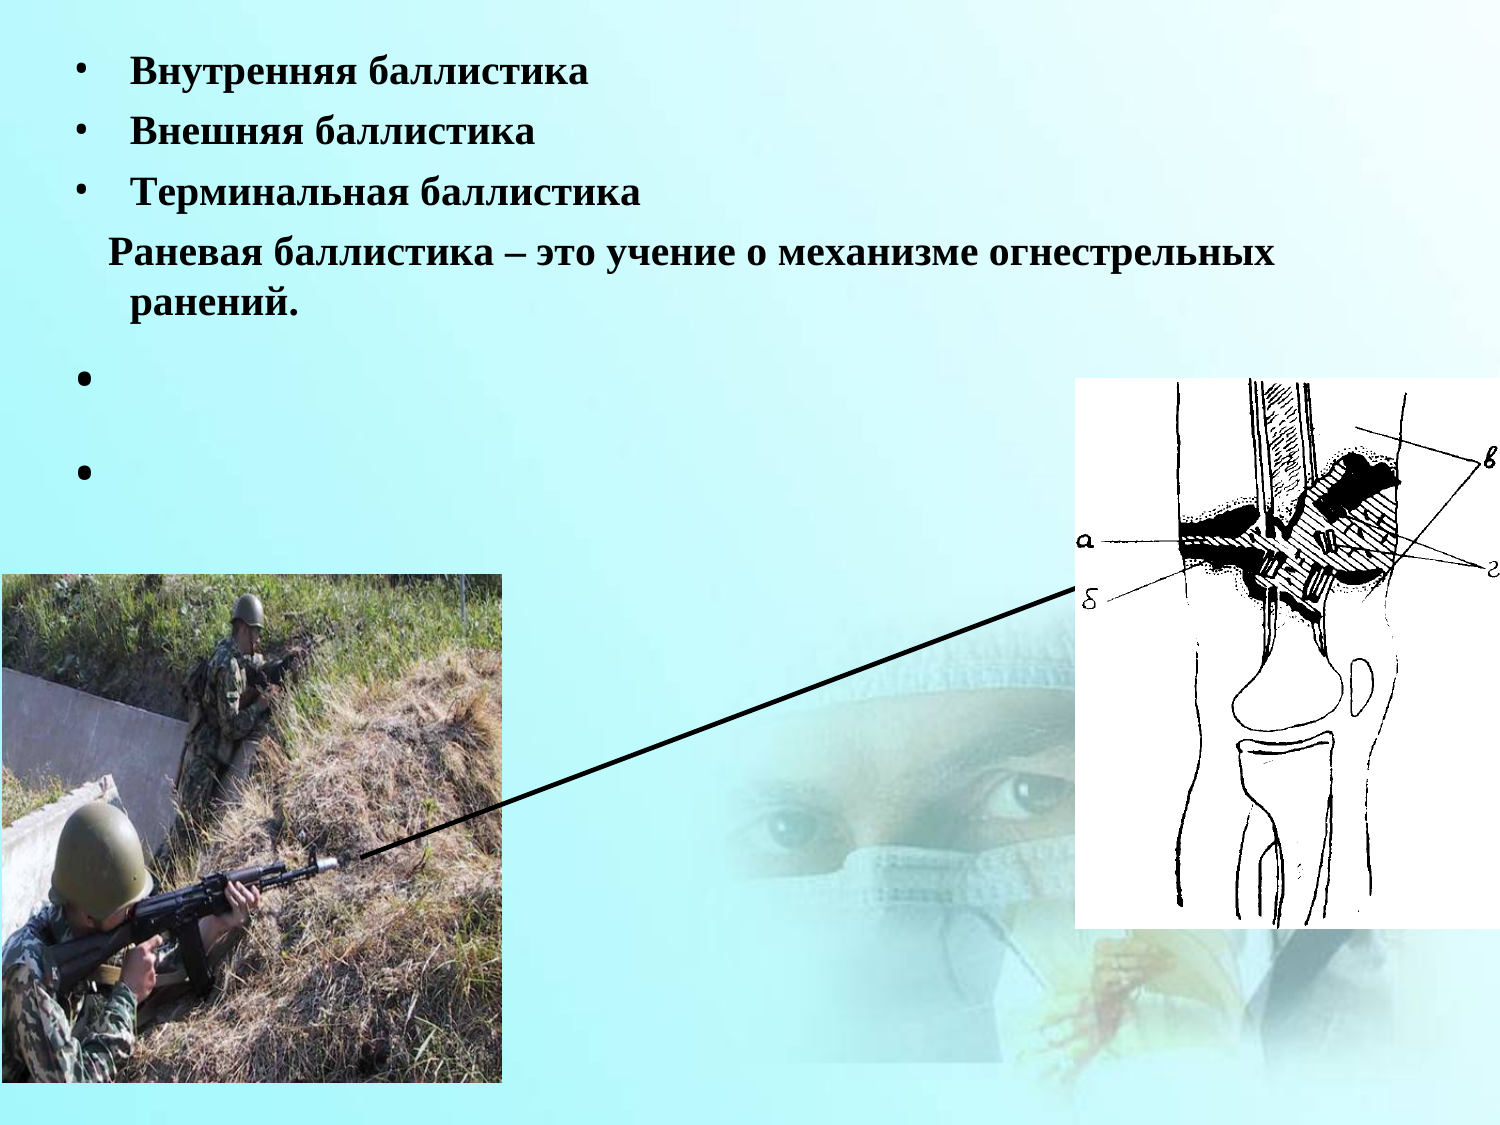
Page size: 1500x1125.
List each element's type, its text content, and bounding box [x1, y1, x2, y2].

picture [2, 574, 502, 1083]
picture [1075, 378, 1500, 929]
text_box Внутренняя баллистика Внешняя баллистика Терминальная баллистика Раневая баллистика – это учение о механизме огнестрельных ранений. [58, 35, 1409, 362]
